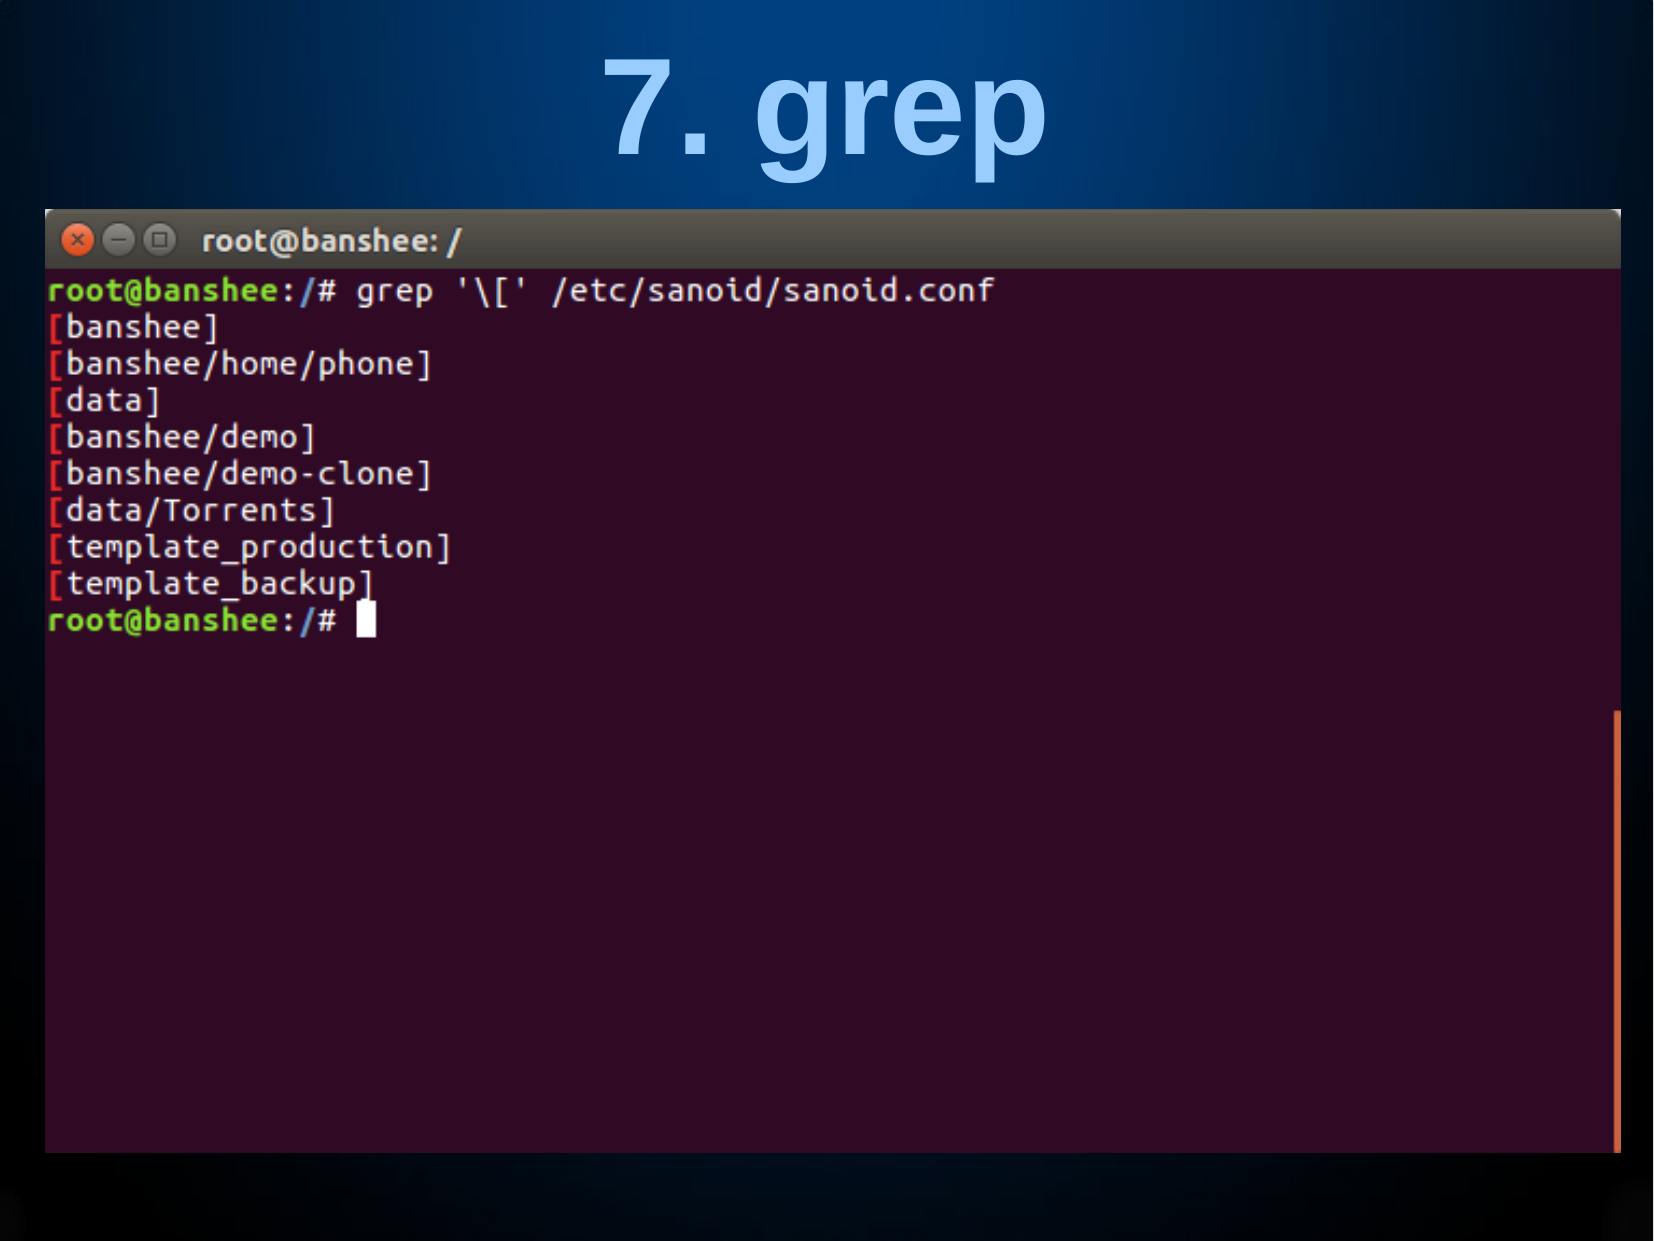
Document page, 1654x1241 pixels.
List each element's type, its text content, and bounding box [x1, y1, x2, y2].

picture [0, 0, 1654, 1241]
title 7. grep [0, 2, 1651, 211]
